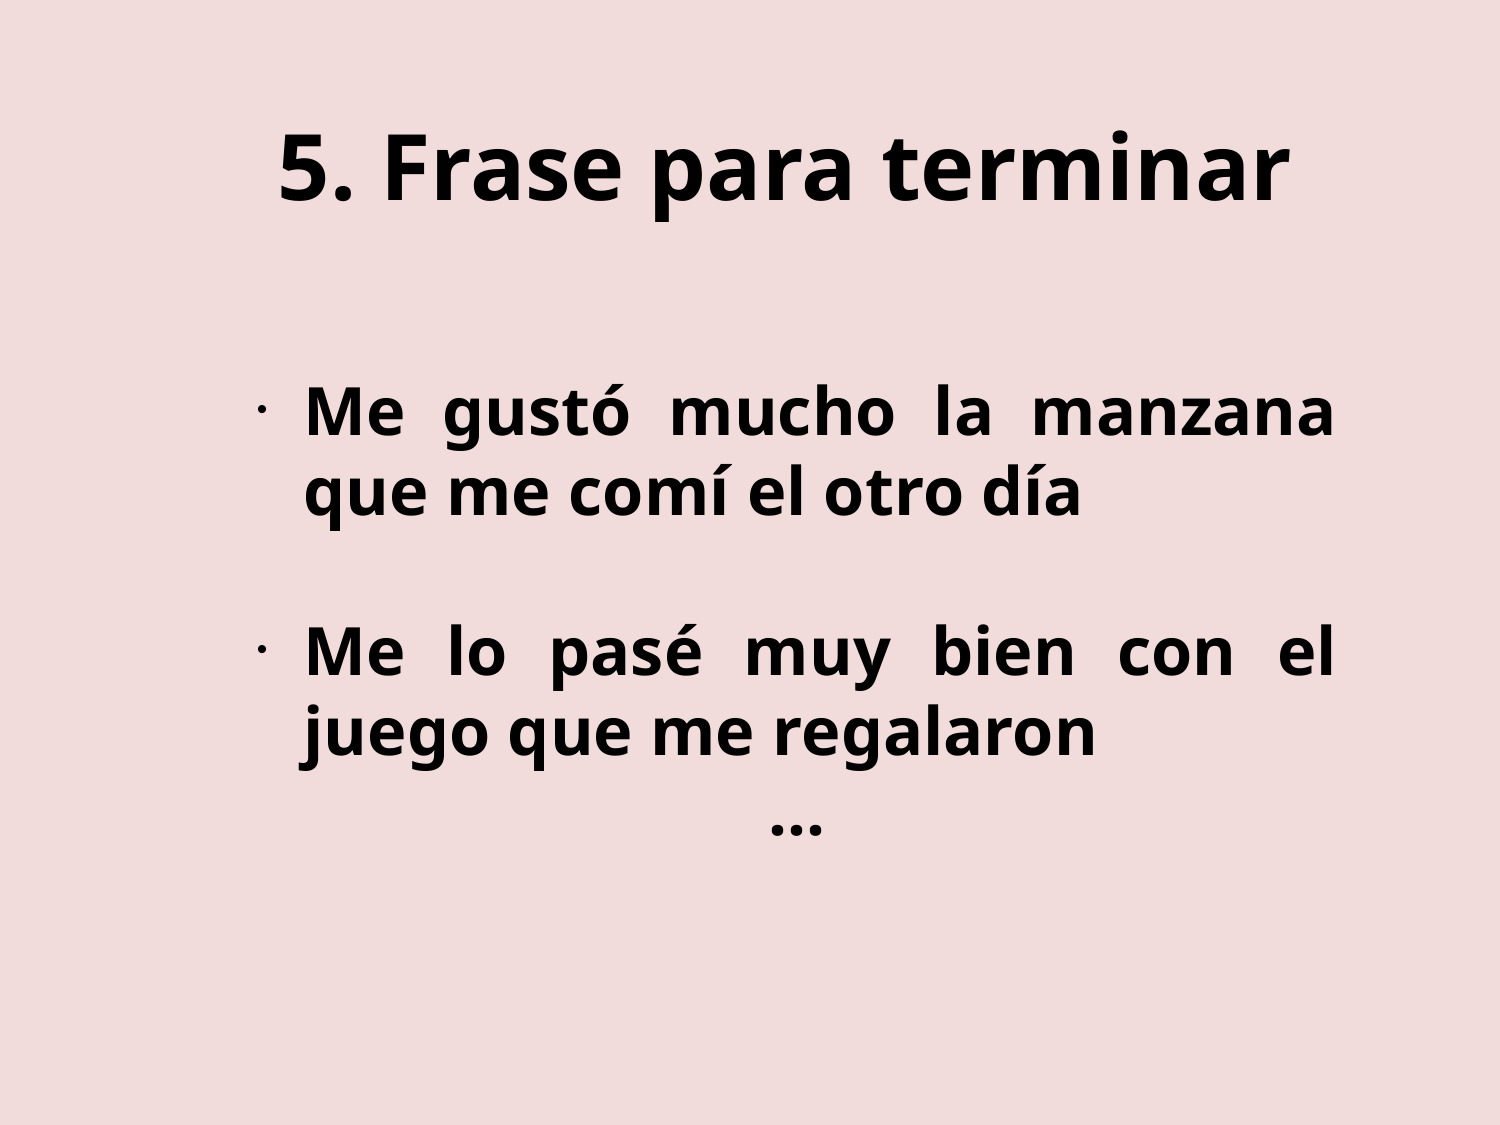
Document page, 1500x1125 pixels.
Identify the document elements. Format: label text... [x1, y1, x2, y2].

text_box Me gustó mucho la manzana que me comí el otro día Me lo pasé muy bien con el juego que me regalaron … [242, 361, 1353, 857]
text_box 5. Frase para terminar [242, 101, 1329, 227]
